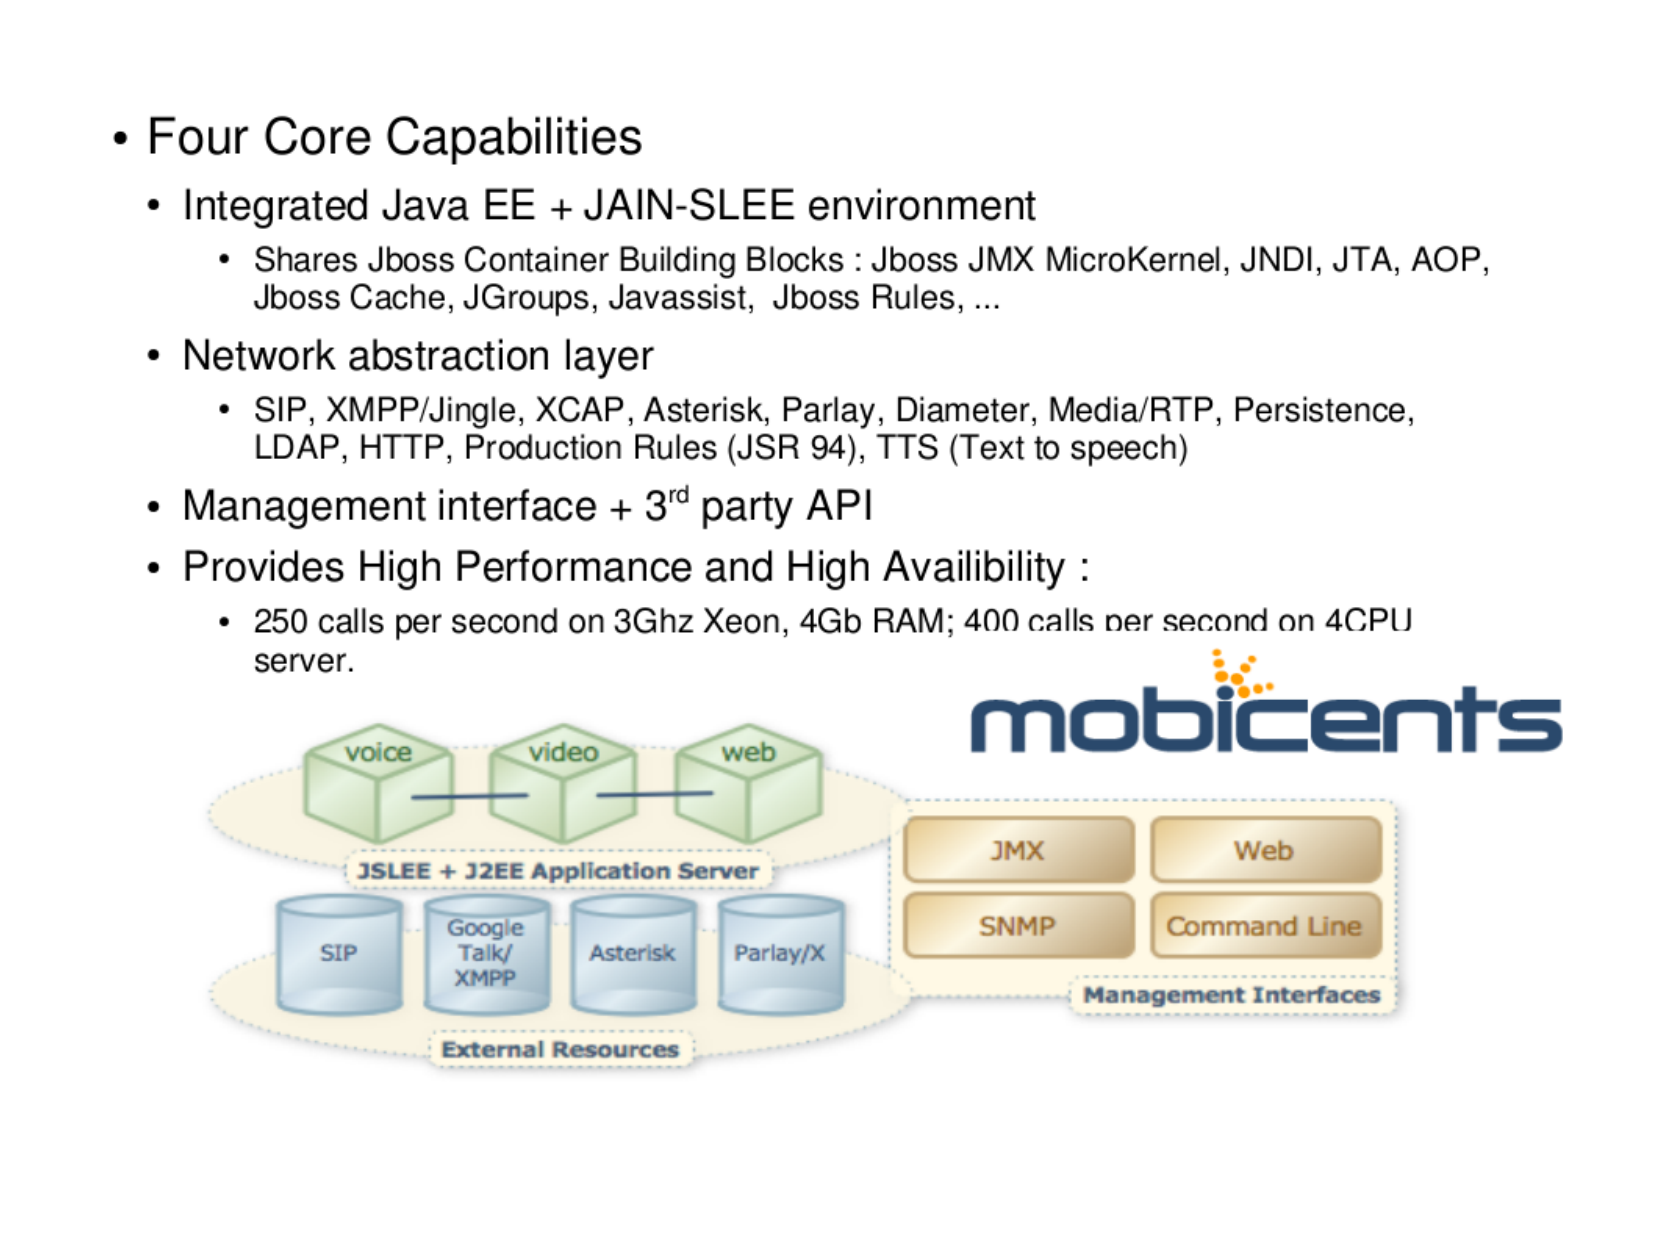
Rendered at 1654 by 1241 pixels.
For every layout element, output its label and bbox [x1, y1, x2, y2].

picture [40, 74, 1613, 1110]
